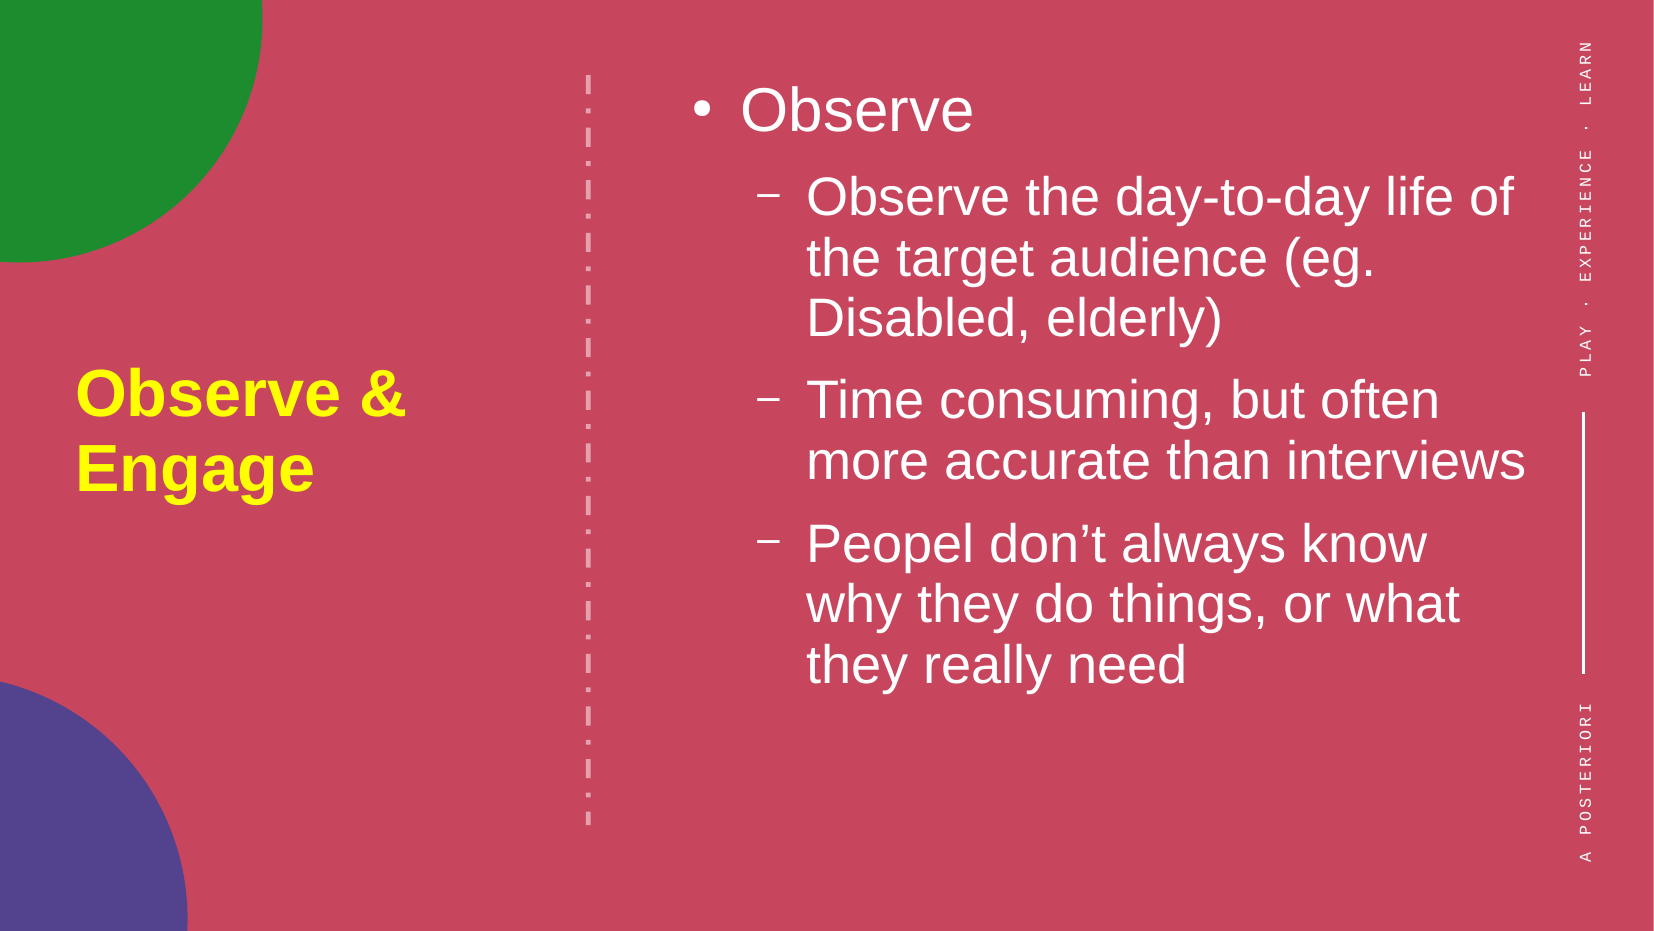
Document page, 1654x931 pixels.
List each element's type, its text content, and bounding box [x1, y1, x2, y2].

title Observe & Engage [75, 353, 488, 509]
list Observe Observe the day-to-day life of the target audience (eg. Disabled, elderly) Time consuming, but often more accurate than interviews Peopel don’t always know why they do things, or what they really need [675, 75, 1538, 758]
